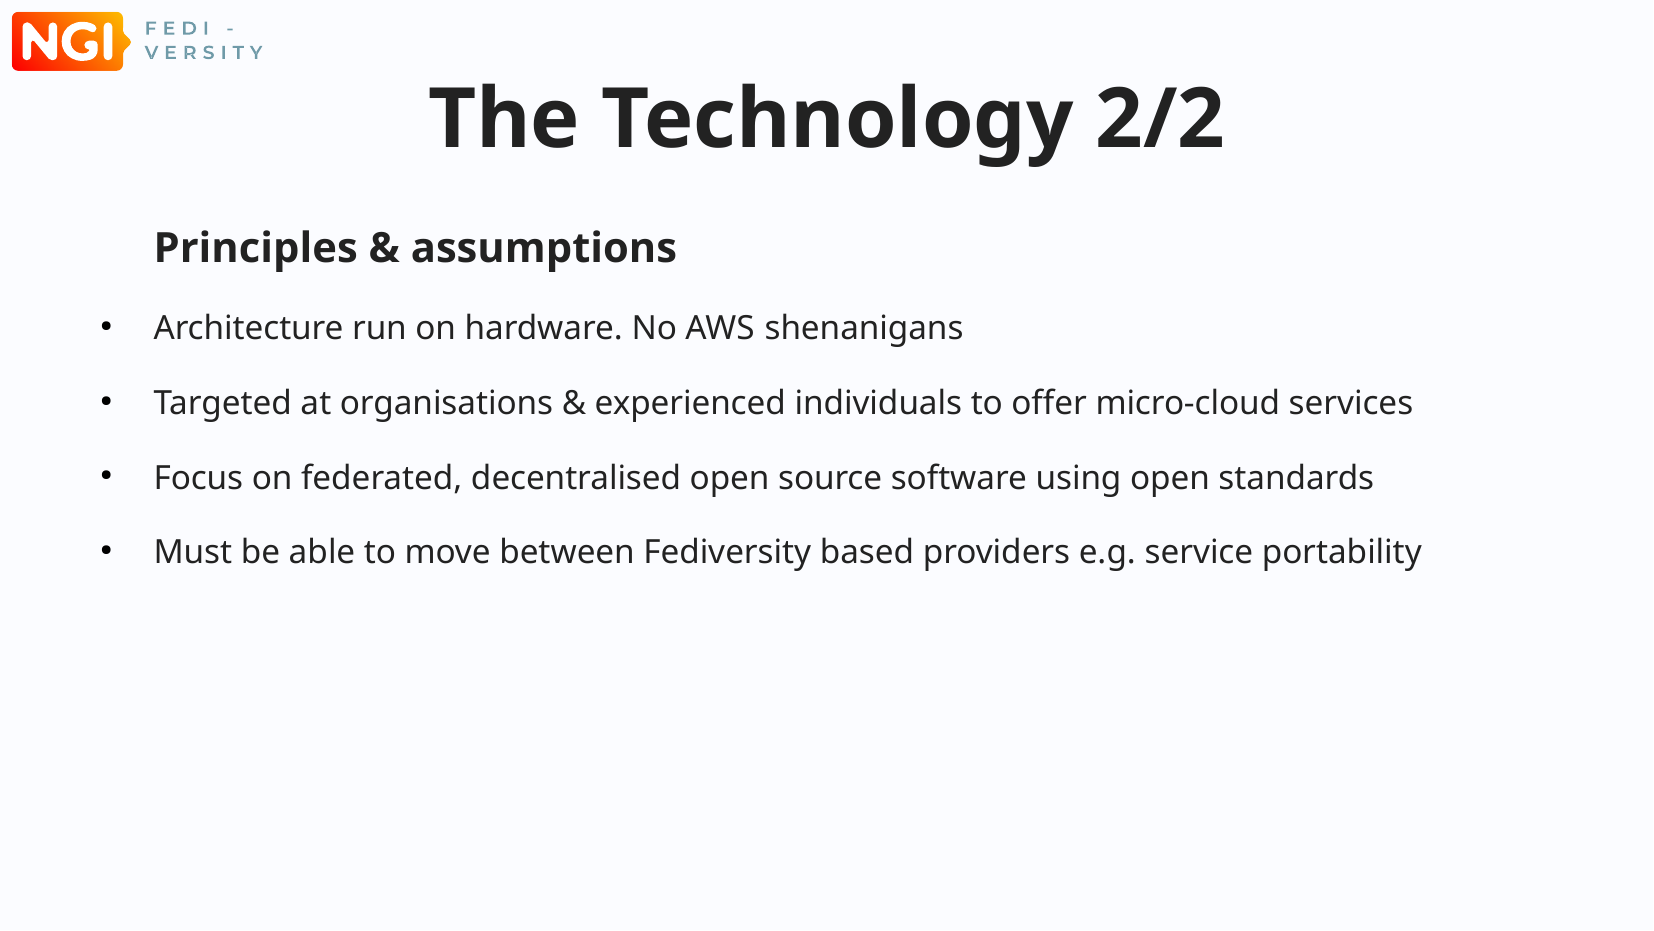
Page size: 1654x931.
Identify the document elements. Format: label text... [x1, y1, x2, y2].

title The Technology 2/2 [82, 37, 1571, 193]
list Principles & assumptions Architecture run on hardware. No AWS shenanigans Targeted at organisations & experienced individuals to offer micro-cloud services Focus on federated, decentralised open source software using open standards Must be able to move between Fediversity based providers e.g. service portability [82, 217, 1571, 758]
